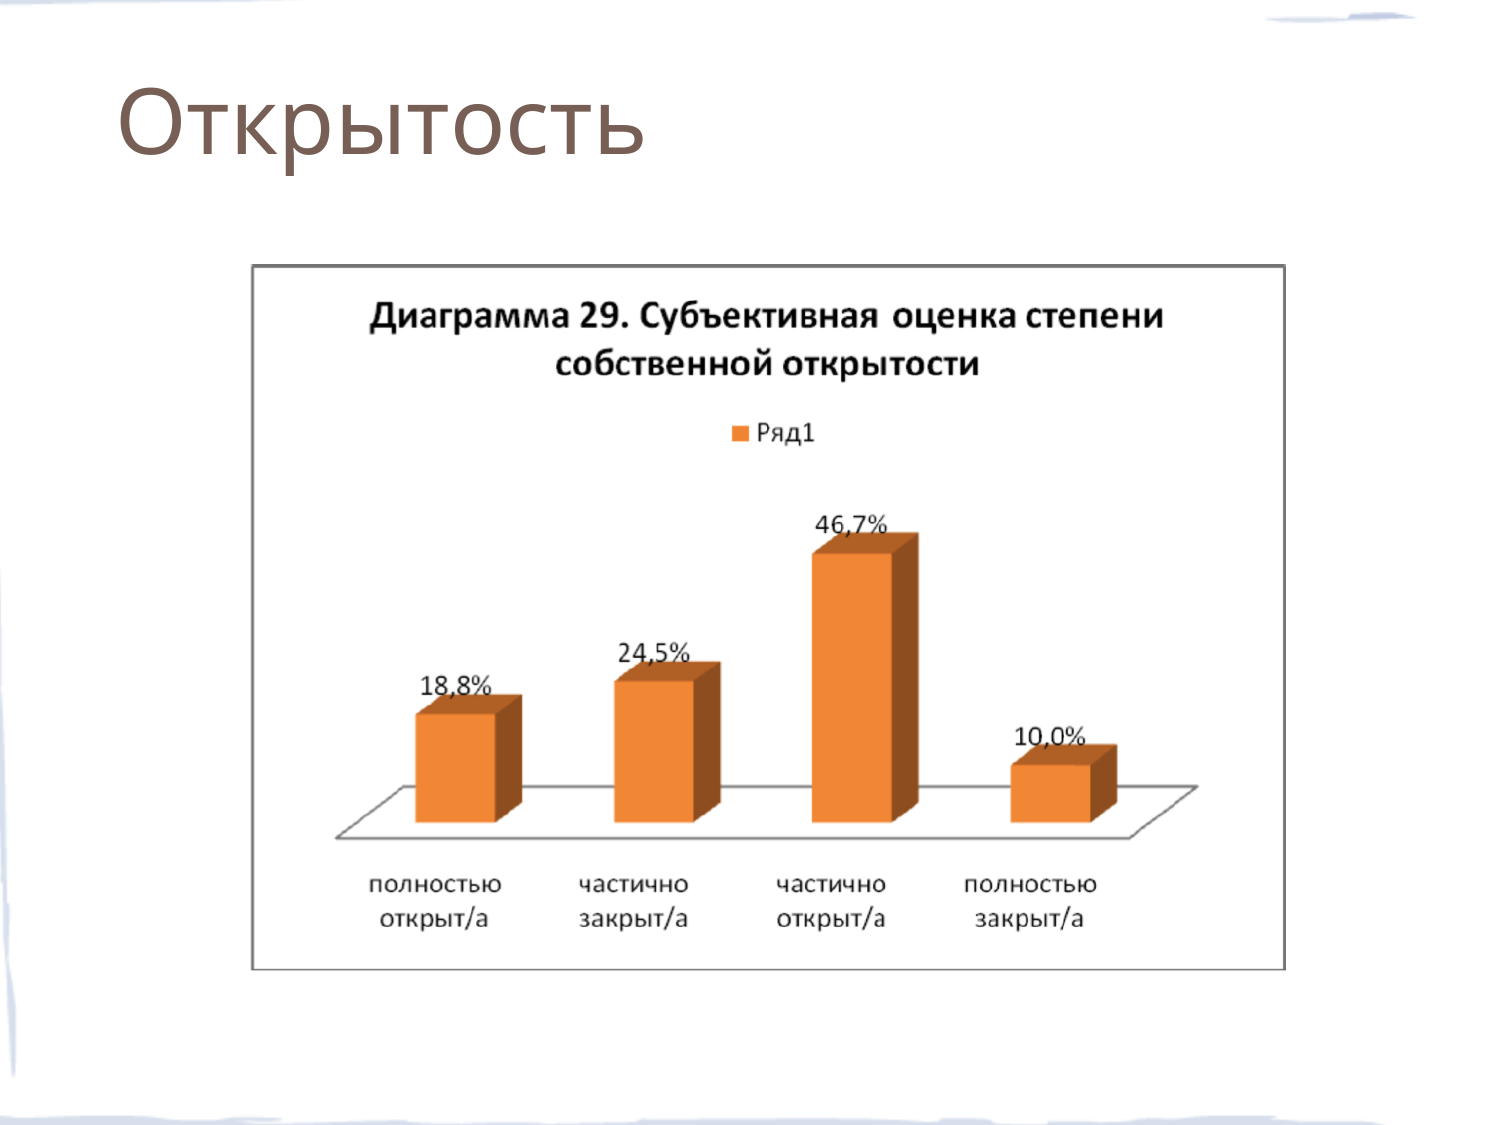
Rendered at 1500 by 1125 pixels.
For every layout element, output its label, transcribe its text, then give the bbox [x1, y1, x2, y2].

picture [0, 0, 1500, 1125]
title Открытость [100, 37, 1438, 200]
